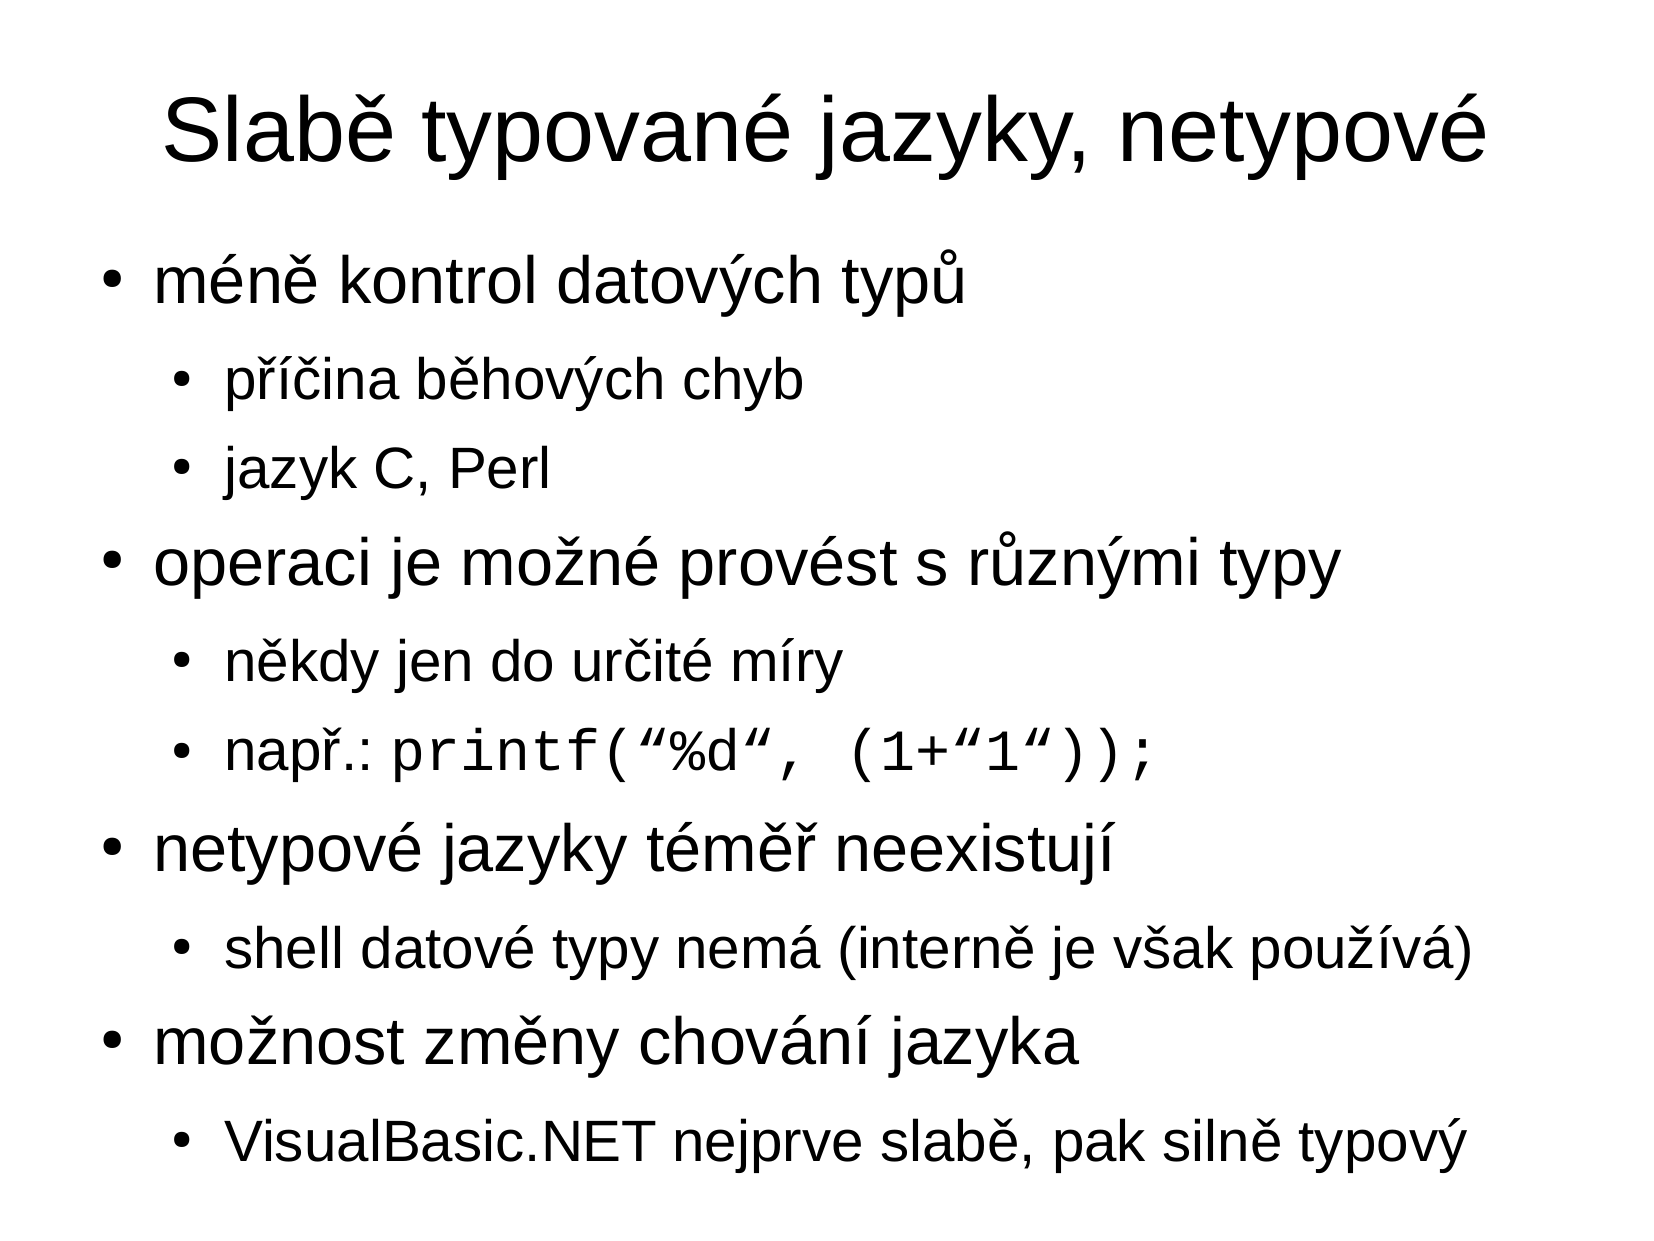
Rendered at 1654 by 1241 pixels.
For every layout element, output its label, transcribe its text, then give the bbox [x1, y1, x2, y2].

list méně kontrol datových typů příčina běhových chyb jazyk C, Perl operaci je možné provést s různými typy někdy jen do určité míry např.: printf(“%d“, (1+“1“)); netypové jazyky téměř neexistují shell datové typy nemá (interně je však používá) možnost změny chování jazyka VisualBasic.NET nejprve slabě, pak silně typový [82, 242, 1571, 1174]
title Slabě typované jazyky, netypové [82, 33, 1571, 226]
